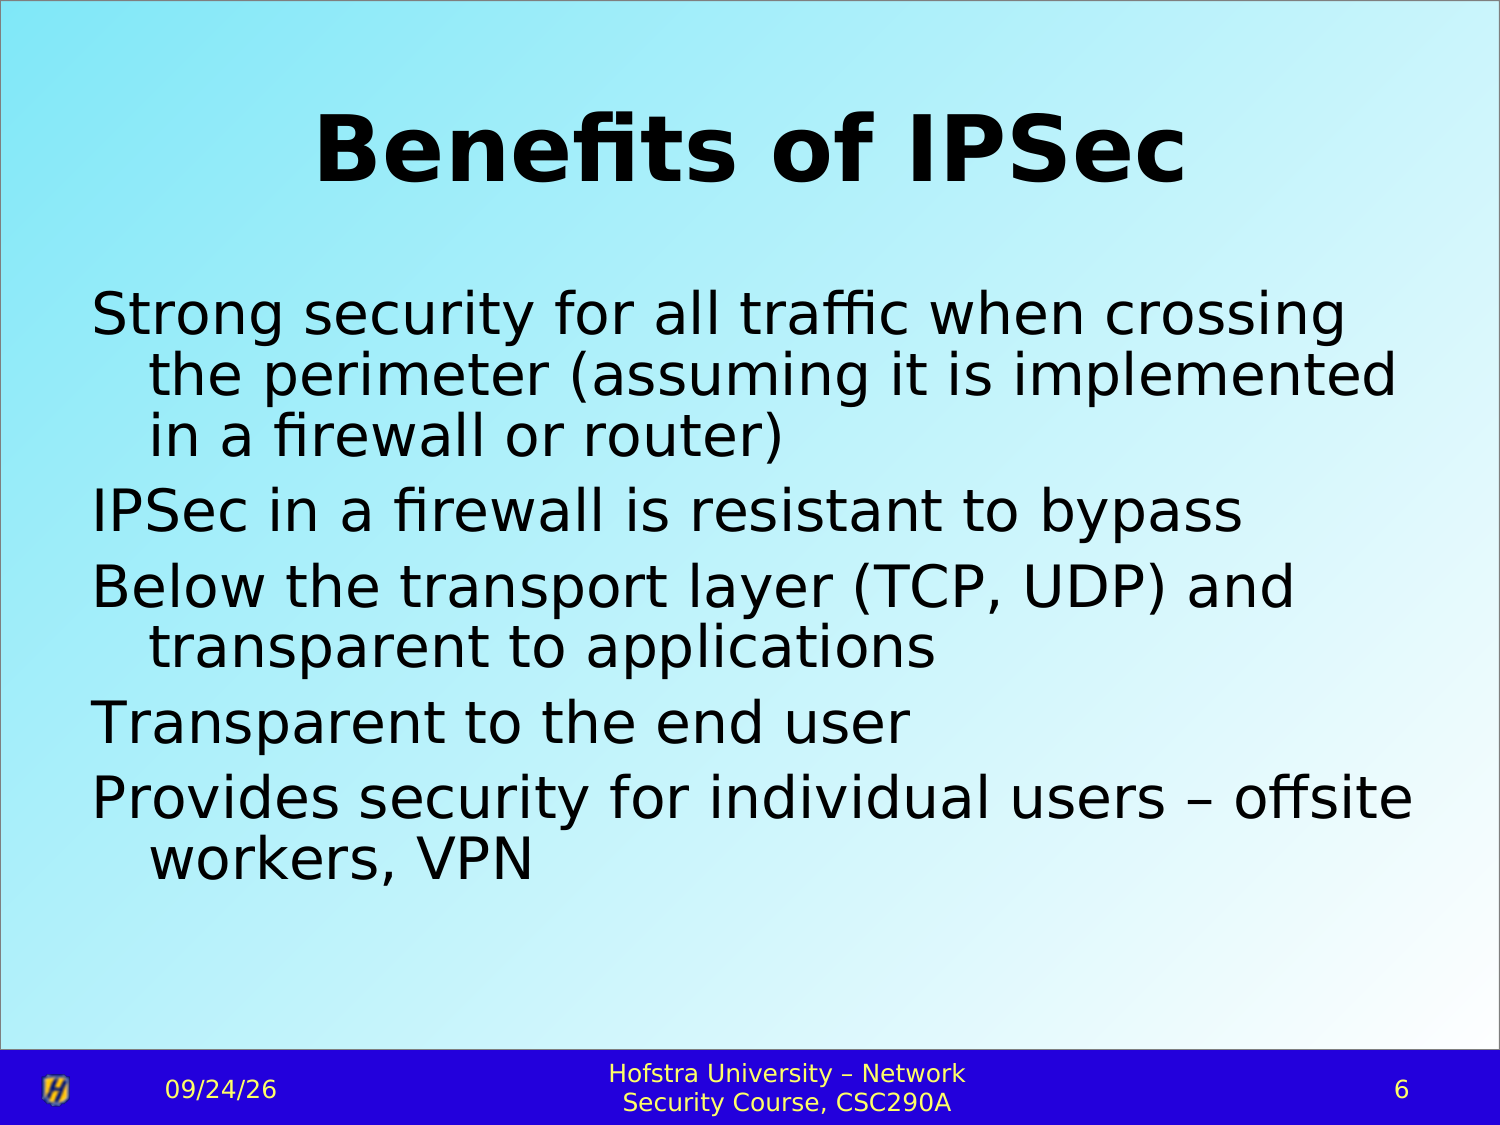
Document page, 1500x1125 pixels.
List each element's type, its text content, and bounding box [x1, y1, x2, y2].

title Benefits of IPSec [112, 85, 1391, 212]
picture [37, 1072, 76, 1110]
list Strong security for all traffic when crossing the perimeter (assuming it is implemented in a firewall or router) IPSec in a firewall is resistant to bypass Below the transport layer (TCP, UDP) and transparent to applications Transparent to the end user Provides security for individual users – offsite workers, VPN [77, 277, 1434, 953]
